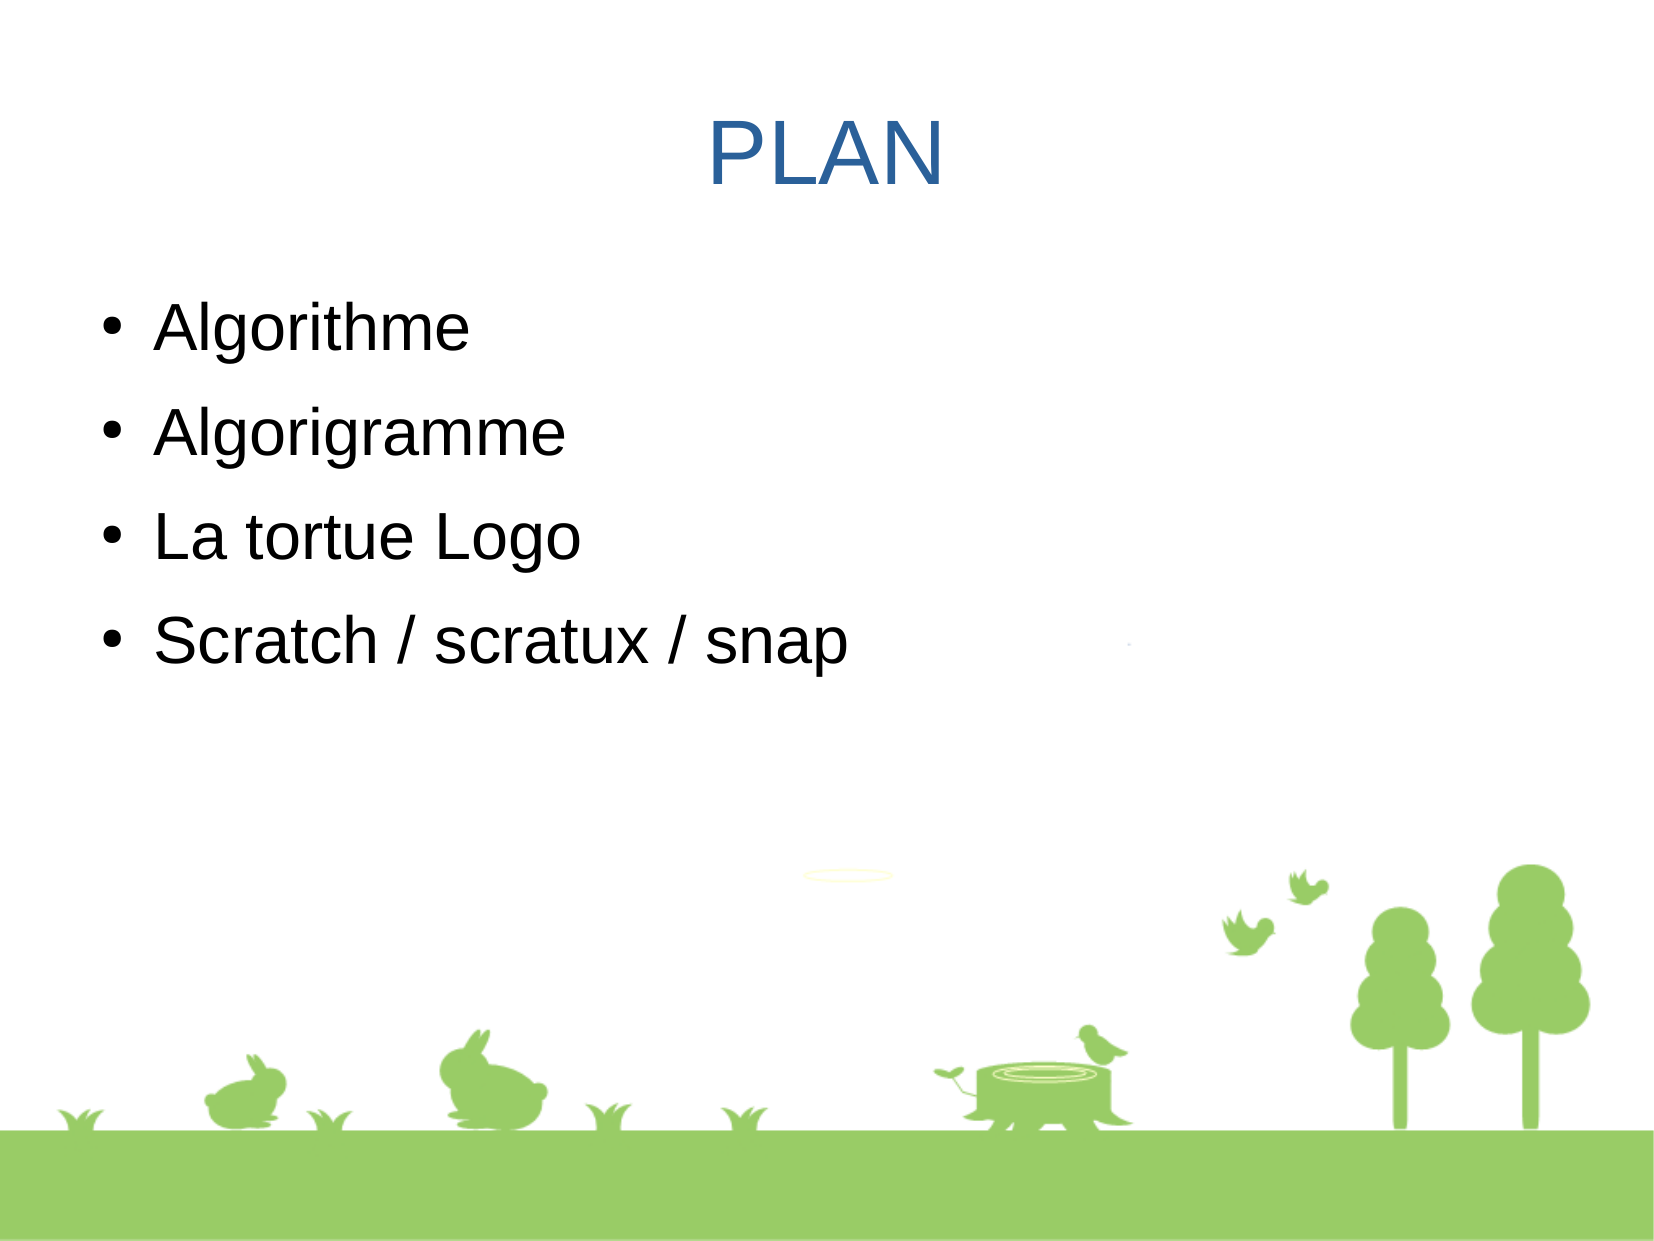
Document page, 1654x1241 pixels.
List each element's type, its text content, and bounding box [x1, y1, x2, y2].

picture [0, 0, 1654, 1241]
list Algorithme Algorigramme La tortue Logo Scratch / scratux / snap [82, 290, 1571, 1010]
title PLAN [82, 49, 1571, 257]
